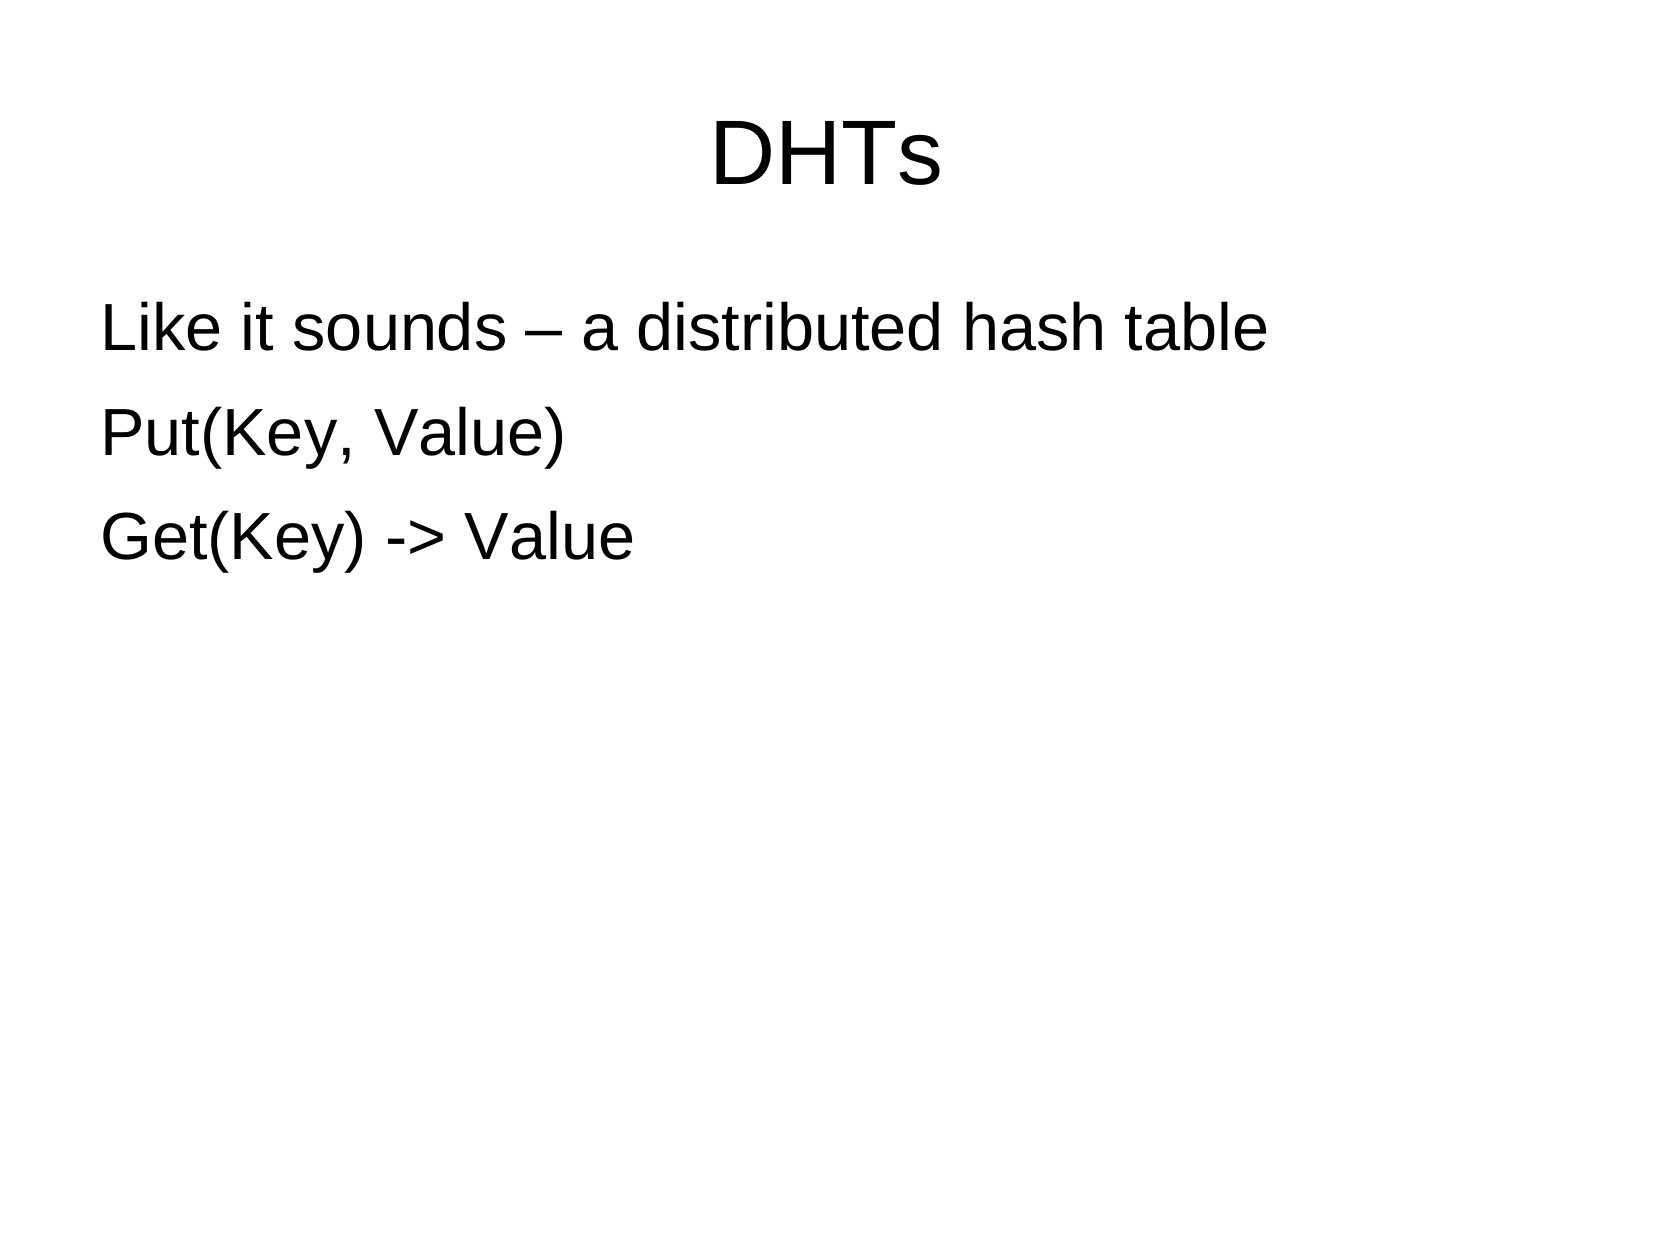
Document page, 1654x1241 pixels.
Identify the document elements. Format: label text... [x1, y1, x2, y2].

list Like it sounds – a distributed hash table Put(Key, Value) Get(Key) -> Value [82, 290, 1571, 1094]
title DHTs [82, 56, 1571, 250]
